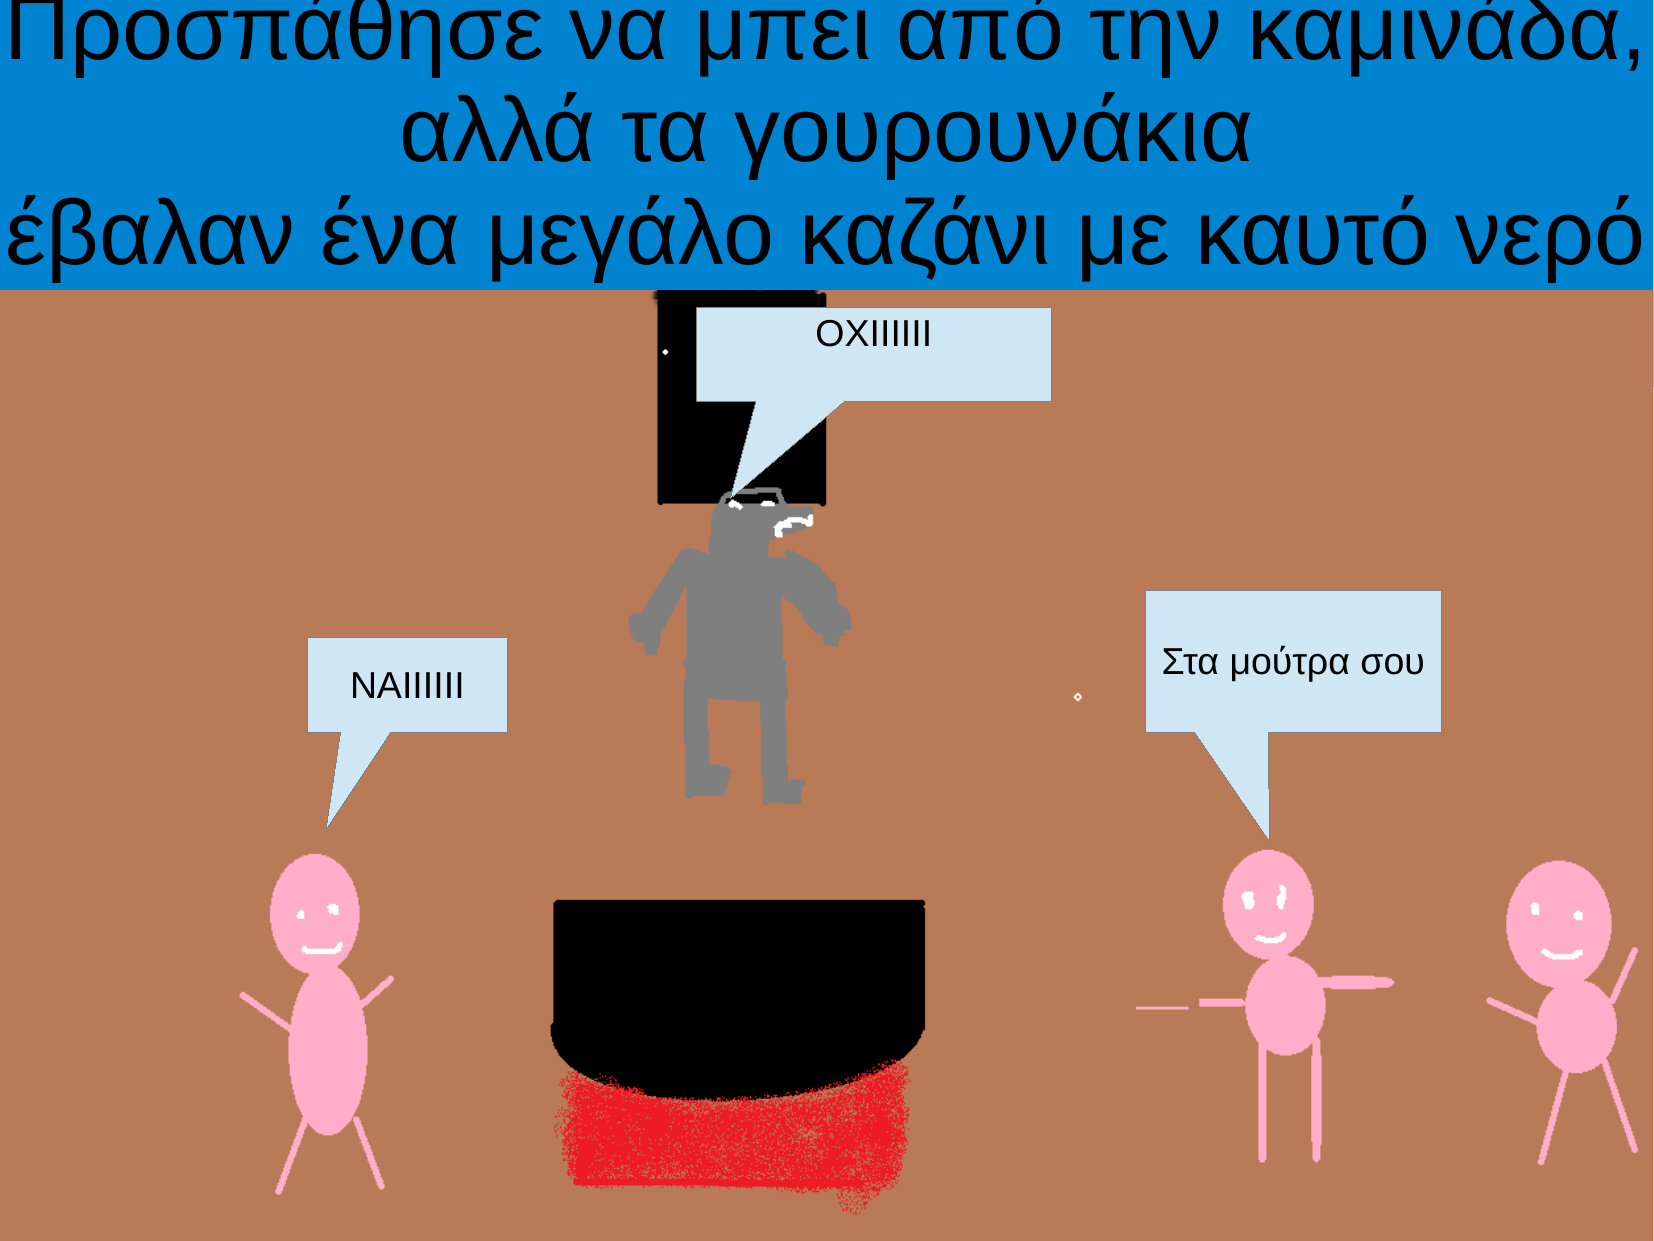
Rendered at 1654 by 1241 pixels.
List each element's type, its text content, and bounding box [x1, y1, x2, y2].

text_box Στα μούτρα σου [1145, 590, 1442, 842]
picture [0, 290, 1654, 1241]
title Προσπάθησε να μπει από την καμινάδα, αλλά τα γουρουνάκια έβαλαν ένα μεγάλο καζάνι με καυτό νερό και ο λύκος έπεσε μέσα. [0, 0, 1654, 290]
text_box ΝΑΙΙΙΙΙΙ [307, 637, 508, 830]
text_box ΟΧΙΙΙΙΙΙ [696, 307, 1052, 499]
